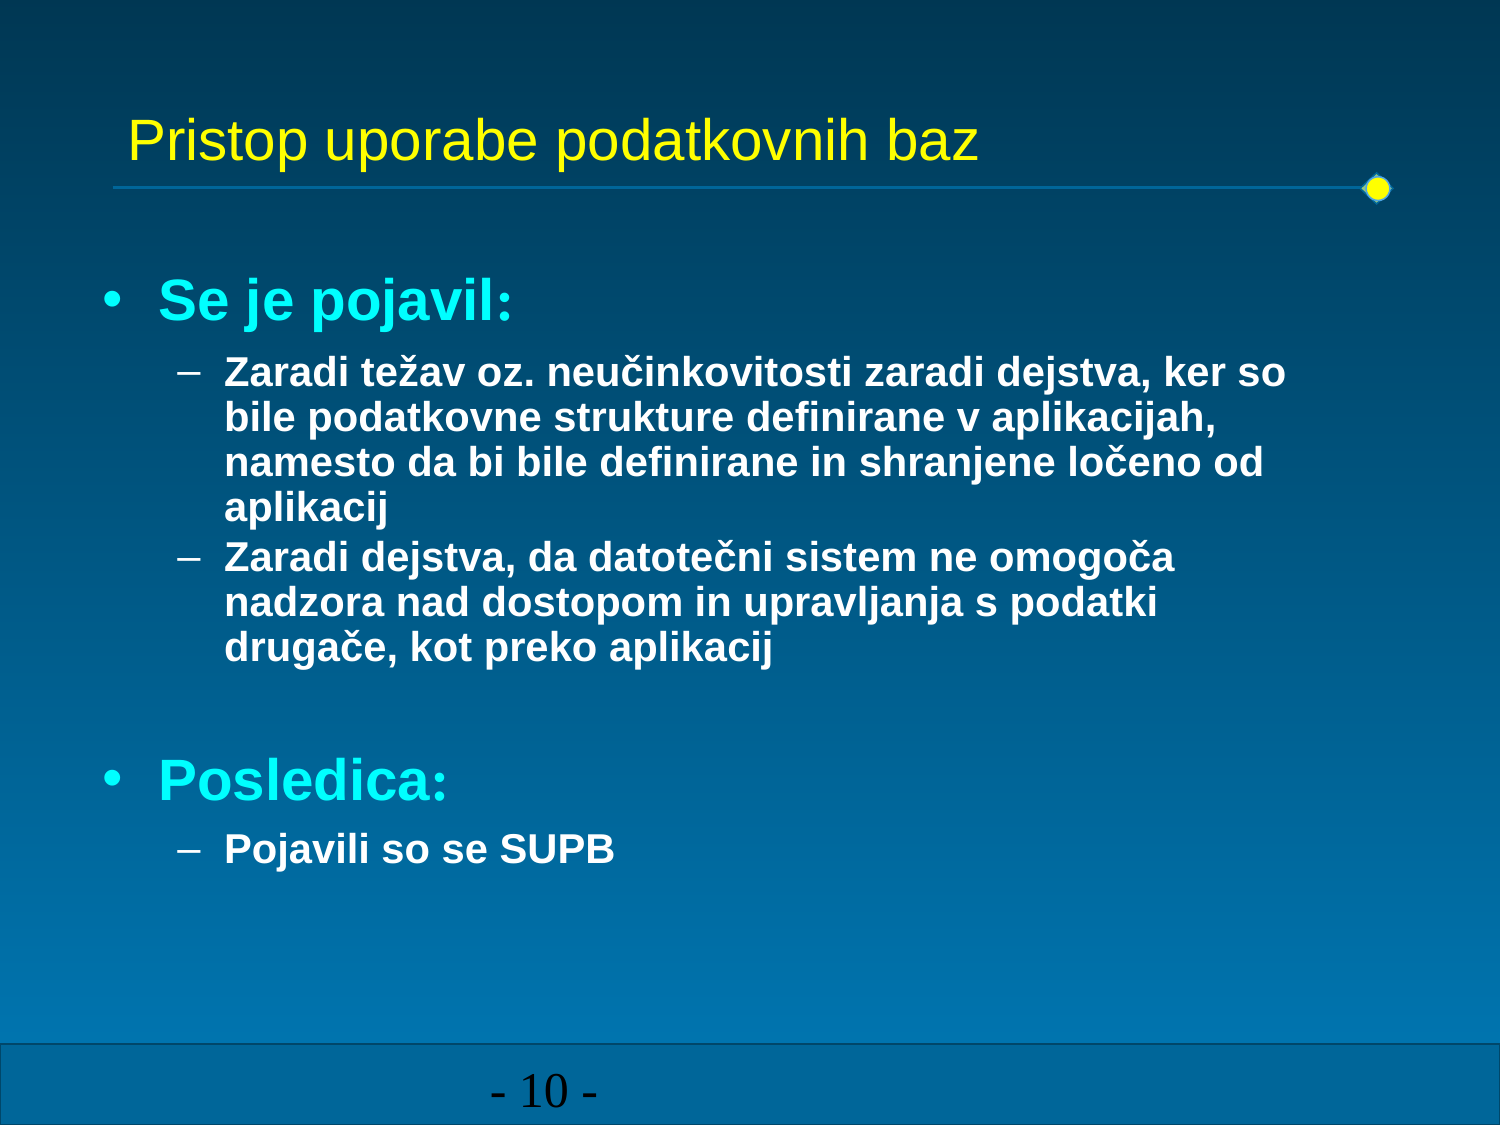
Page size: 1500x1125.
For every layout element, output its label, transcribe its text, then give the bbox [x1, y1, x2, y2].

title Pristop uporabe podatkovnih baz [112, 94, 1388, 181]
list Se je pojavil: Zaradi težav oz. neučinkovitosti zaradi dejstva, ker so bile podatkovne strukture definirane v aplikacijah, namesto da bi bile definirane in shranjene ločeno od aplikacij Zaradi dejstva, da datotečni sistem ne omogoča nadzora nad dostopom in upravljanja s podatki drugače, kot preko aplikacij Posledica: Pojavili so se SUPB [87, 262, 1356, 938]
